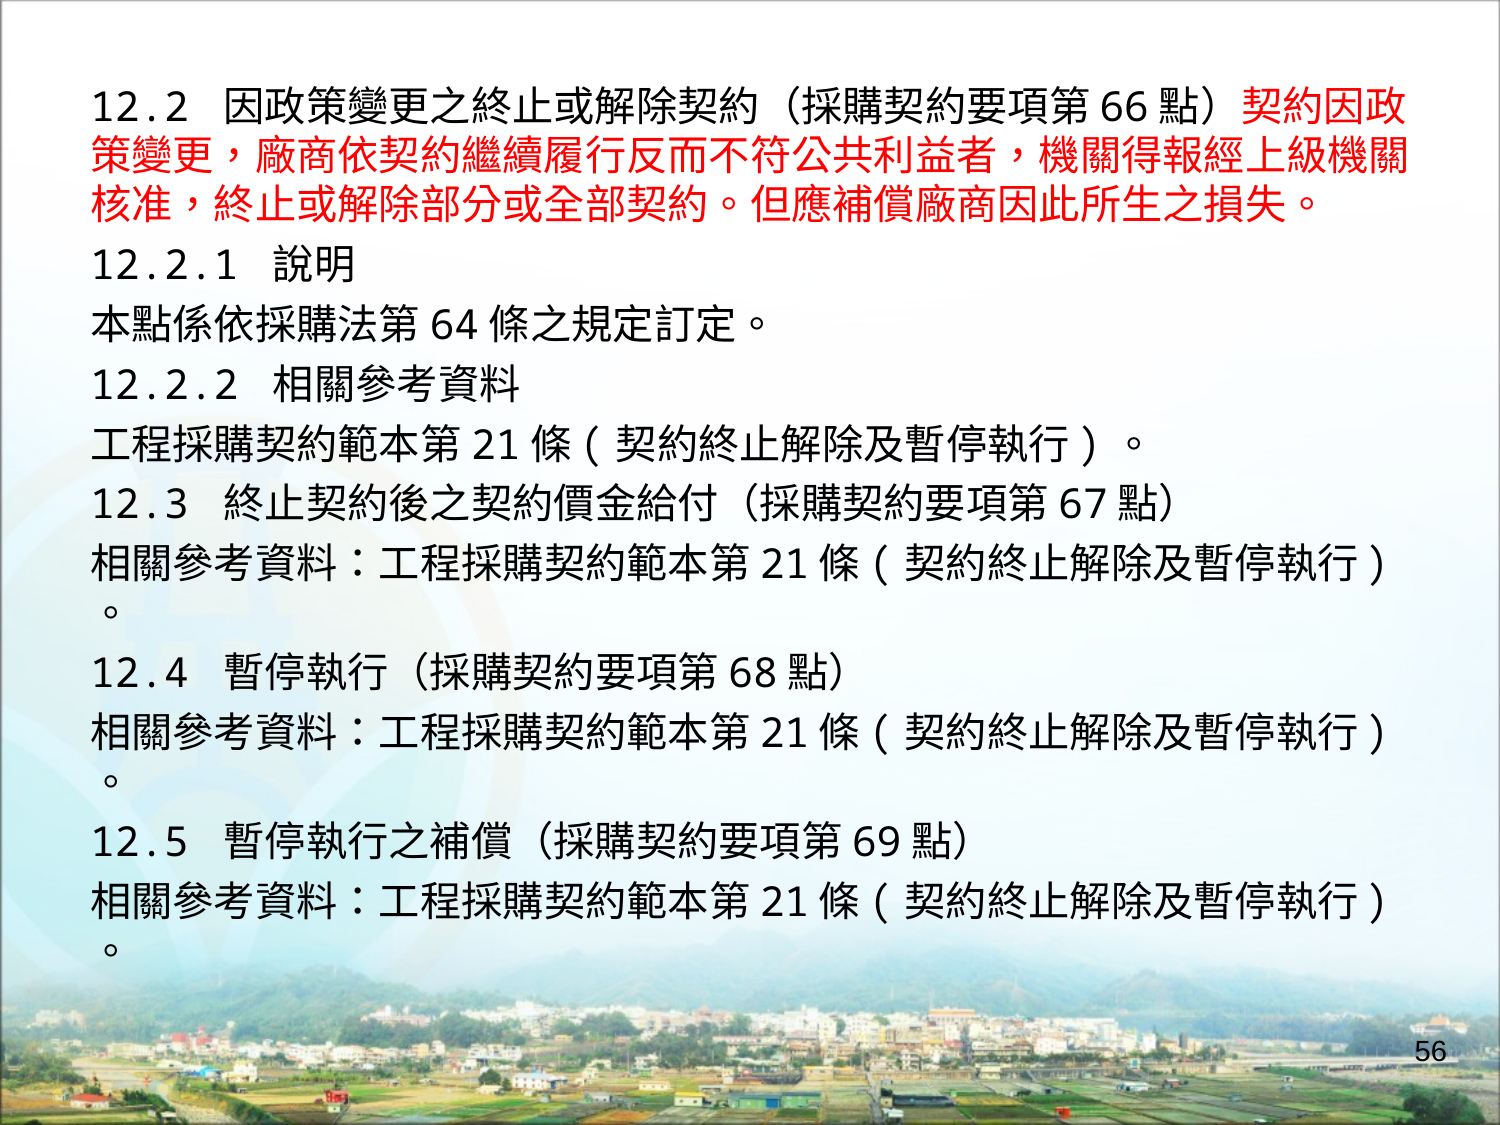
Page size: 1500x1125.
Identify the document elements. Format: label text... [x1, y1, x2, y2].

text_box <編號> [1111, 1024, 1462, 1103]
list 12.2 因政策變更之終止或解除契約（採購契約要項第66點）契約因政策變更，廠商依契約繼續履行反而不符公共利益者，機關得報經上級機關核准，終止或解除部分或全部契約。但應補償廠商因此所生之損失。 12.2.1 說明 本點係依採購法第64條之規定訂定。 12.2.2 相關參考資料 工程採購契約範本第21條(契約終止解除及暫停執行)。 12.3 終止契約後之契約價金給付（採購契約要項第67點） 相關參考資料：工程採購契約範本第21條(契約終止解除及暫停執行)。 12.4 暫停執行（採購契約要項第68點） 相關參考資料：工程採購契約範本第21條(契約終止解除及暫停執行)。 12.5 暫停執行之補償（採購契約要項第69點） 相關參考資料：工程採購契約範本第21條(契約終止解除及暫停執行)。 [75, 72, 1426, 1005]
picture [0, 0, 1500, 1125]
